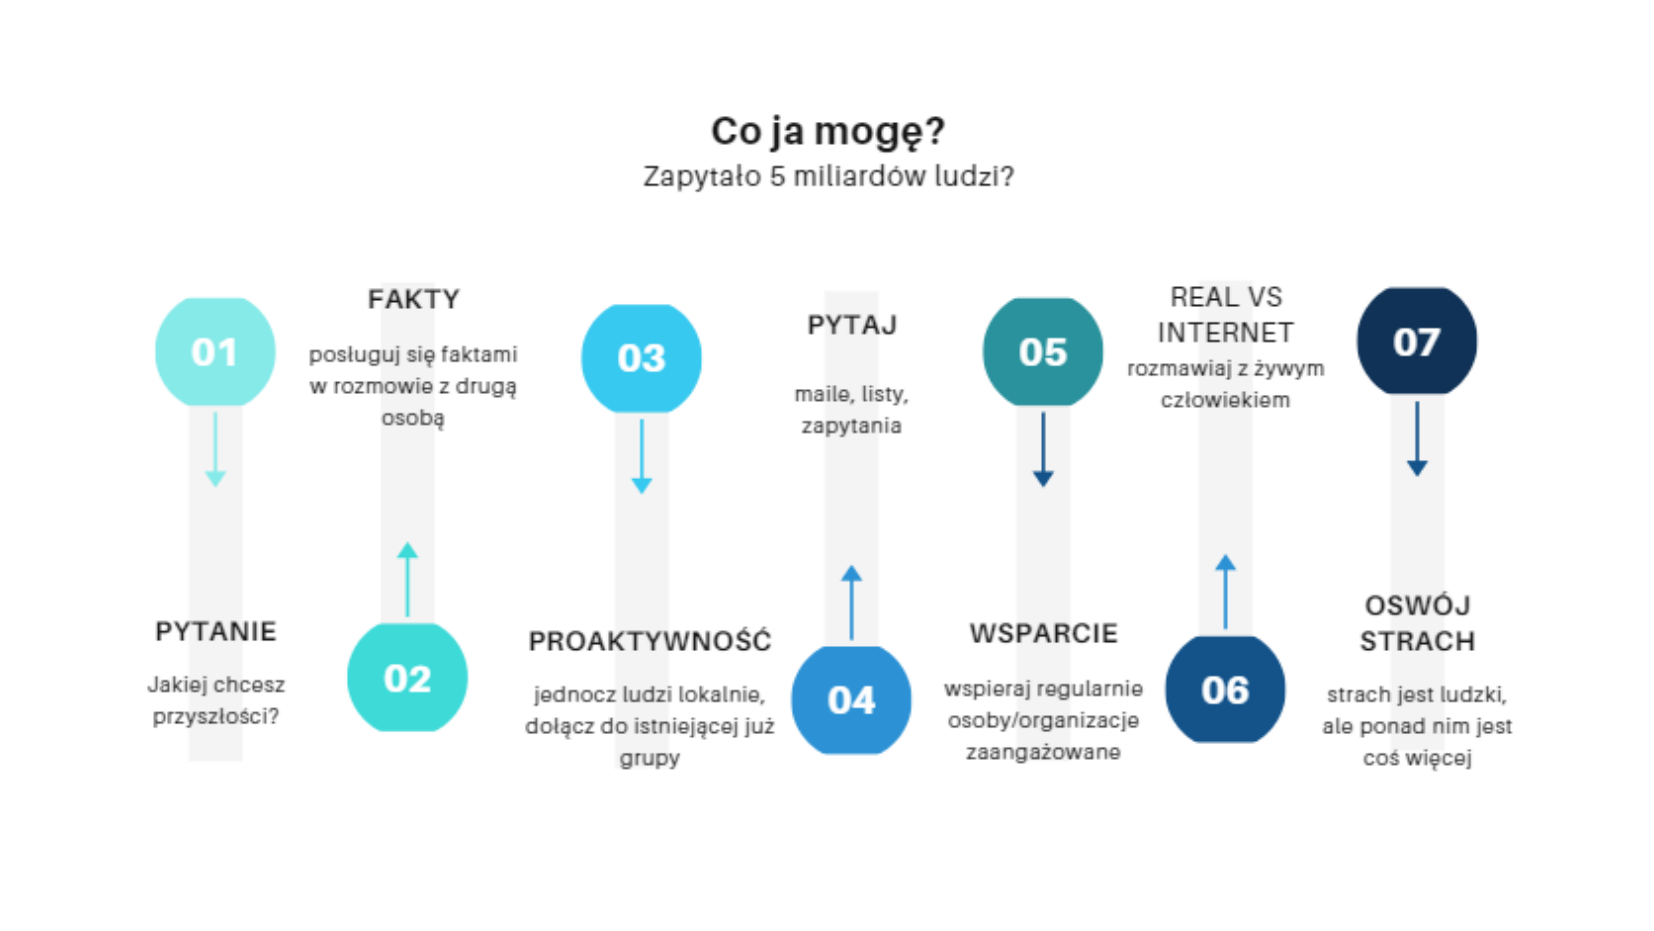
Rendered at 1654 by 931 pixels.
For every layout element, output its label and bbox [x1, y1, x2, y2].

picture [75, 38, 1580, 826]
